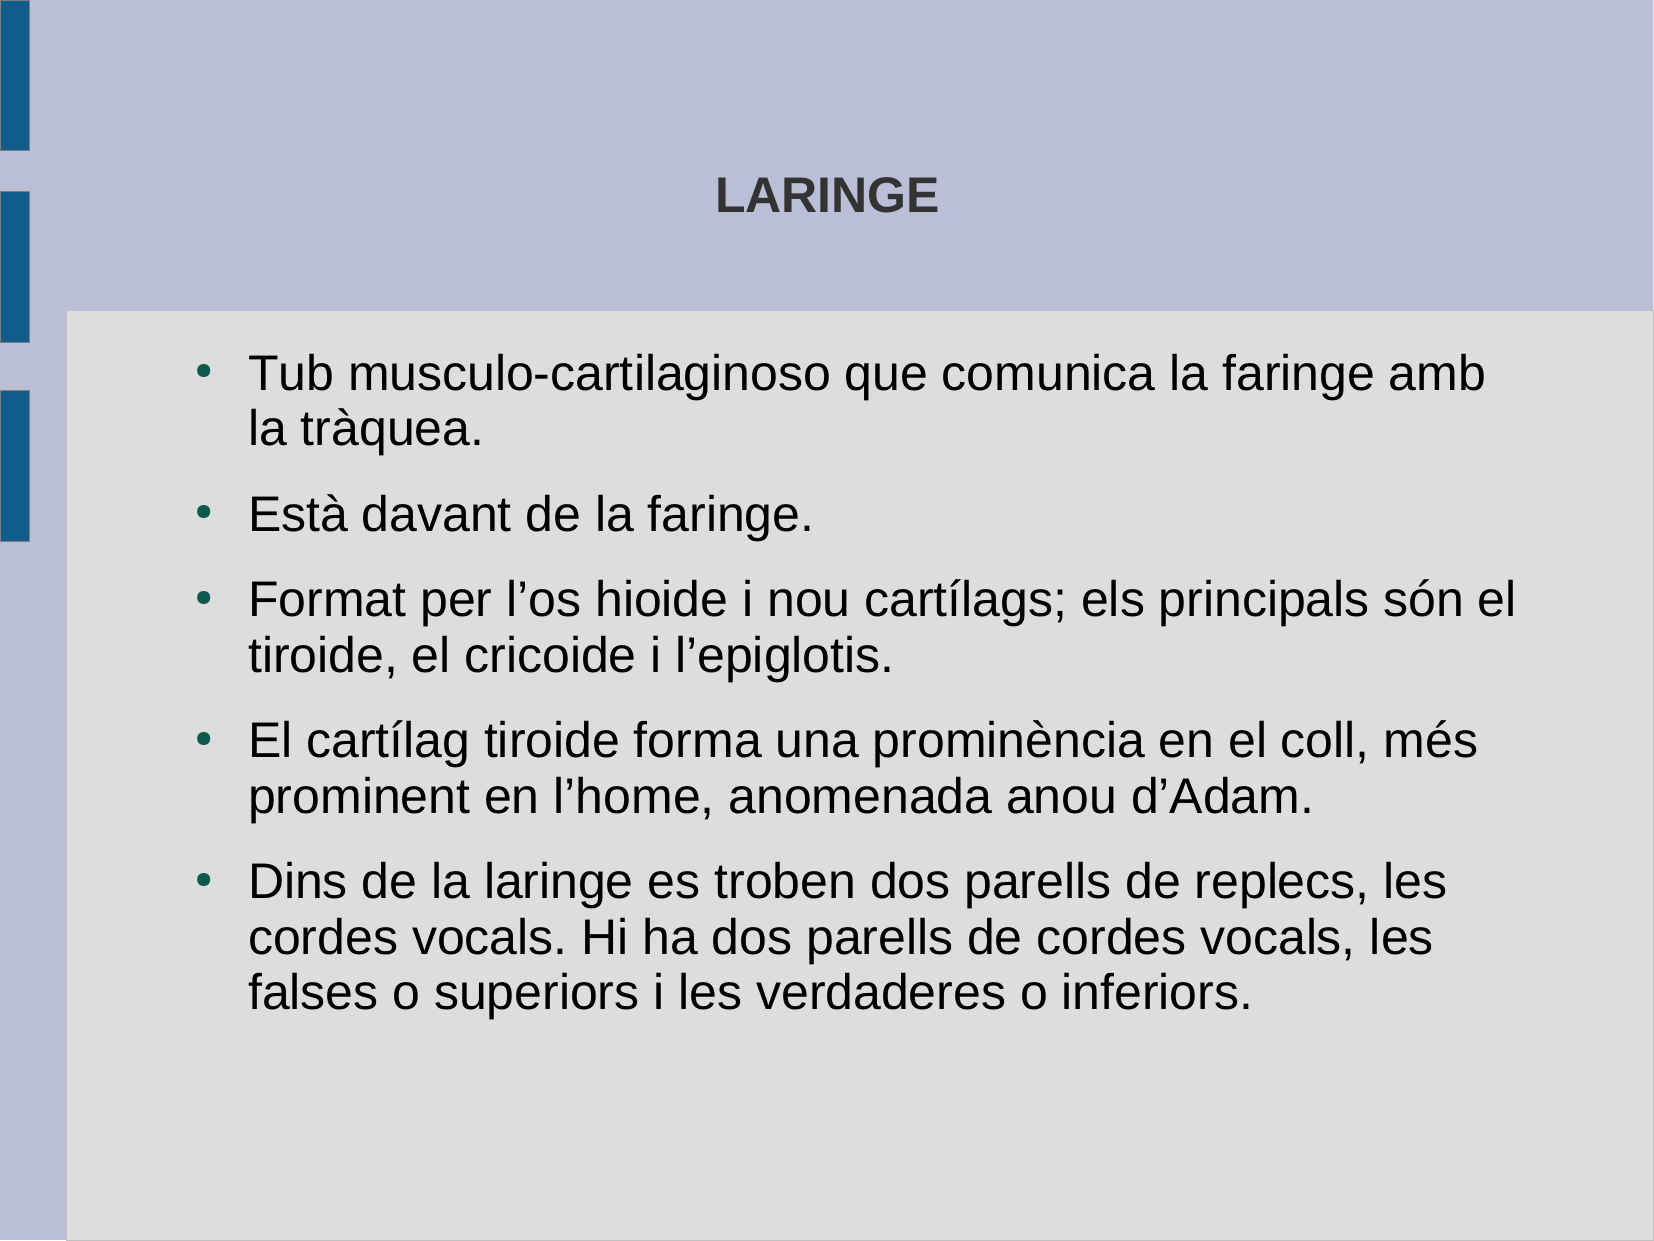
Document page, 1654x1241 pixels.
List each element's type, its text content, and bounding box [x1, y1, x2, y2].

list Tub musculo-cartilaginoso que comunica la faringe amb la tràquea. Està davant de la faringe. Format per l’os hioide i nou cartílags; els principals són el tiroide, el cricoide i l’epiglotis. El cartílag tiroide forma una prominència en el coll, més prominent en l’home, anomenada anou d’Adam. Dins de la laringe es troben dos parells de replecs, les cordes vocals. Hi ha dos parells de cordes vocals, les falses o superiors i les verdaderes o inferiors. [177, 344, 1535, 1127]
title LARINGE [121, 91, 1534, 299]
